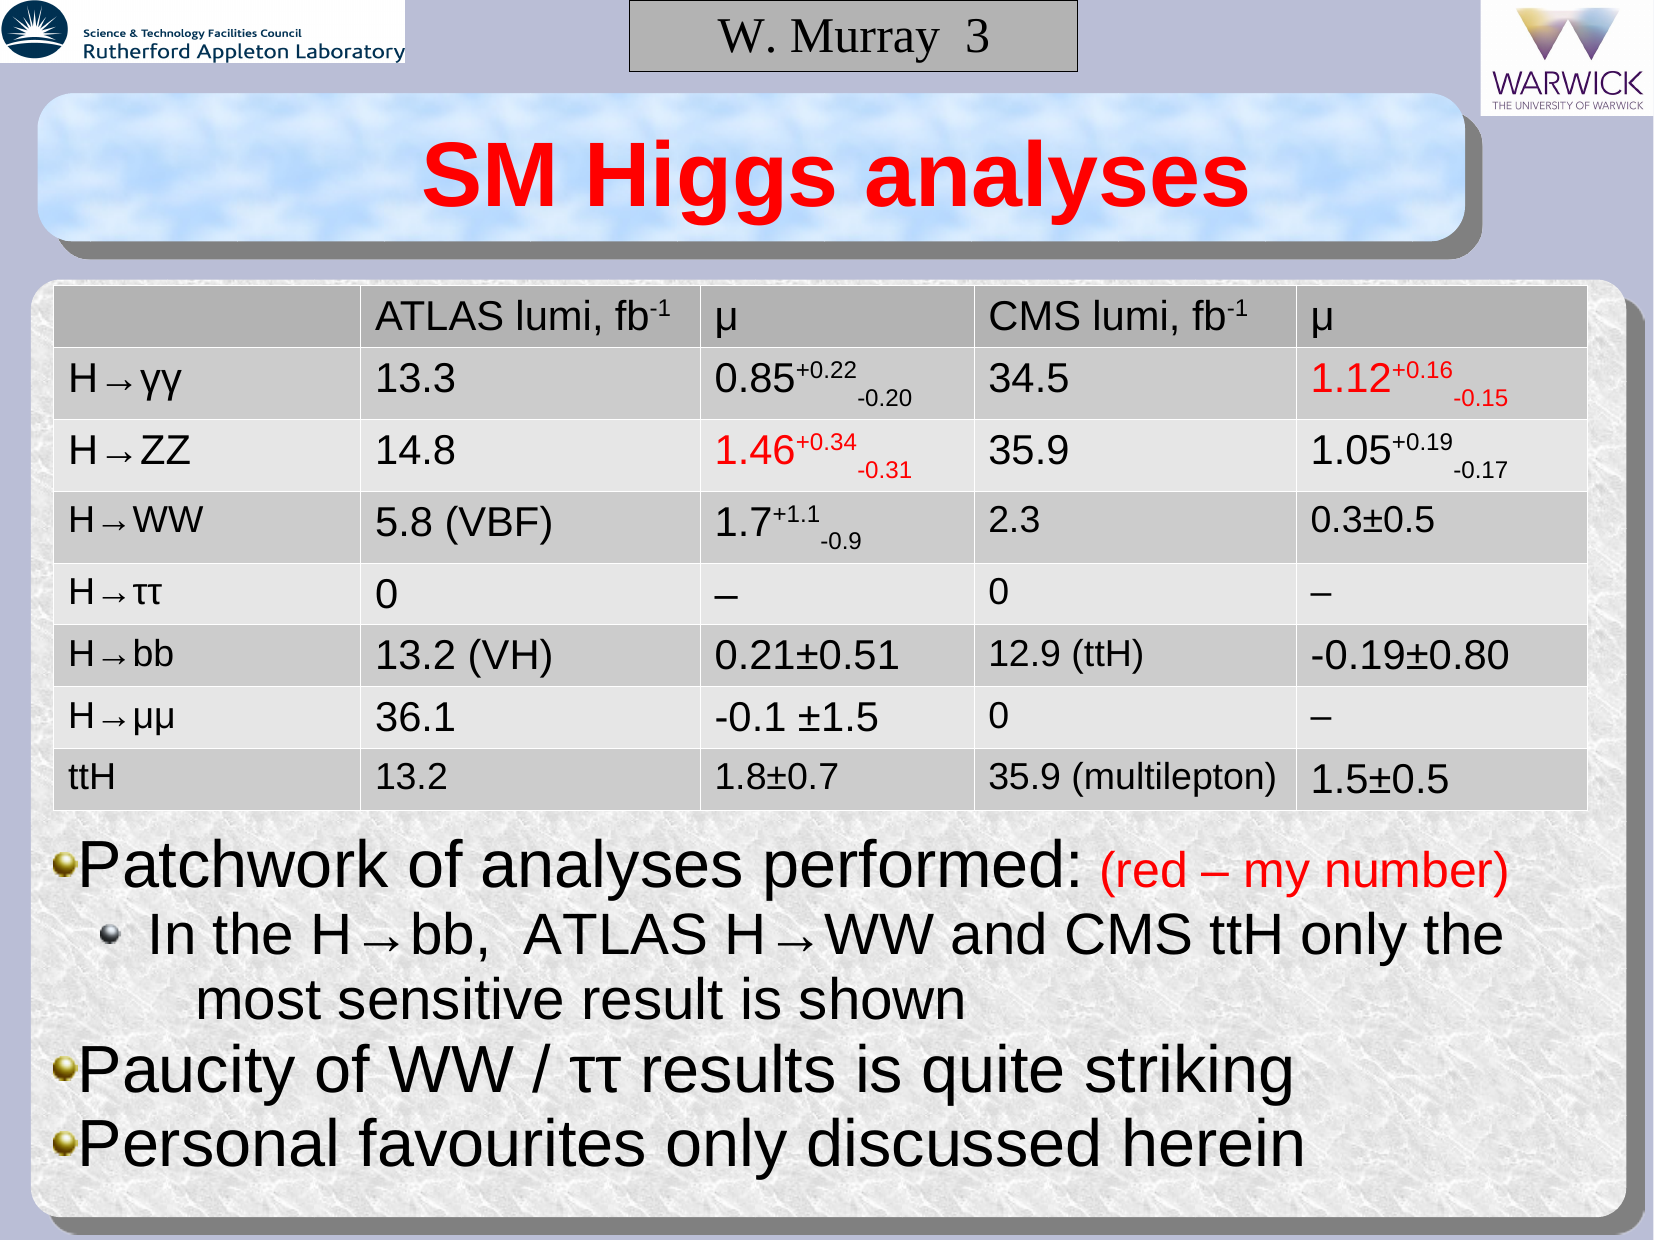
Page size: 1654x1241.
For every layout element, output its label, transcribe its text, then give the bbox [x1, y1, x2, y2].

list Patchwork of analyses performed: (red – my number) In the H→bb, ATLAS H→WW and CMS ttH only the most sensitive result is shown Paucity of WW / ττ results is quite striking Personal favourites only discussed herein [53, 826, 1595, 1225]
picture [0, 0, 405, 63]
table_cell -0.1 ±1.5 [701, 687, 974, 748]
table_cell 5.8 (VBF) [361, 492, 700, 563]
table_cell 13.2 (VH) [361, 625, 700, 686]
table_cell 36.1 [361, 687, 700, 748]
table_cell 1.05+0.19-0.17 [1297, 420, 1587, 491]
picture [37, 93, 1452, 242]
table_cell 13.2 [361, 749, 700, 810]
picture [1480, 0, 1654, 116]
table_cell 35.9 [975, 420, 1296, 491]
table_header [54, 286, 360, 347]
picture [30, 279, 1627, 1218]
table_cell H→bb [54, 625, 360, 686]
table_cell 34.5 [975, 348, 1296, 419]
table_cell 0 [975, 564, 1296, 624]
table_header μ [1297, 286, 1587, 347]
table_cell 13.3 [361, 348, 700, 419]
table_cell H→ττ [54, 564, 360, 624]
table_cell 35.9 (multilepton) [975, 749, 1296, 810]
table_cell 0.3±0.5 [1297, 492, 1587, 563]
table_cell 1.12+0.16-0.15 [1297, 348, 1587, 419]
table_cell – [1297, 687, 1587, 748]
table_cell – [1297, 564, 1587, 624]
table_cell 2.3 [975, 492, 1296, 563]
table_cell 1.5±0.5 [1297, 749, 1587, 810]
table_cell 0 [975, 687, 1296, 748]
table_cell 14.8 [361, 420, 700, 491]
table_cell ttH [54, 749, 360, 810]
table_cell – [701, 564, 974, 624]
table_cell 1.8±0.7 [701, 749, 974, 810]
table_cell 0.85+0.22-0.20 [701, 348, 974, 419]
table_cell 1.7+1.1-0.9 [701, 492, 974, 563]
table_cell 1.46+0.34-0.31 [701, 420, 974, 491]
table_cell H→ZZ [54, 420, 360, 491]
table_cell H→WW [54, 492, 360, 563]
table_header CMS lumi, fb-1 [975, 286, 1296, 347]
title SM Higgs analyses [90, 101, 1584, 249]
table_header ATLAS lumi, fb-1 [361, 286, 700, 347]
table_cell 12.9 (ttH) [975, 625, 1296, 686]
table_cell H→μμ [54, 687, 360, 748]
table_cell 0.21±0.51 [701, 625, 974, 686]
table_cell 0 [361, 564, 700, 624]
table_cell -0.19±0.80 [1297, 625, 1587, 686]
table_cell H→γγ [54, 348, 360, 419]
table_header μ [701, 286, 974, 347]
